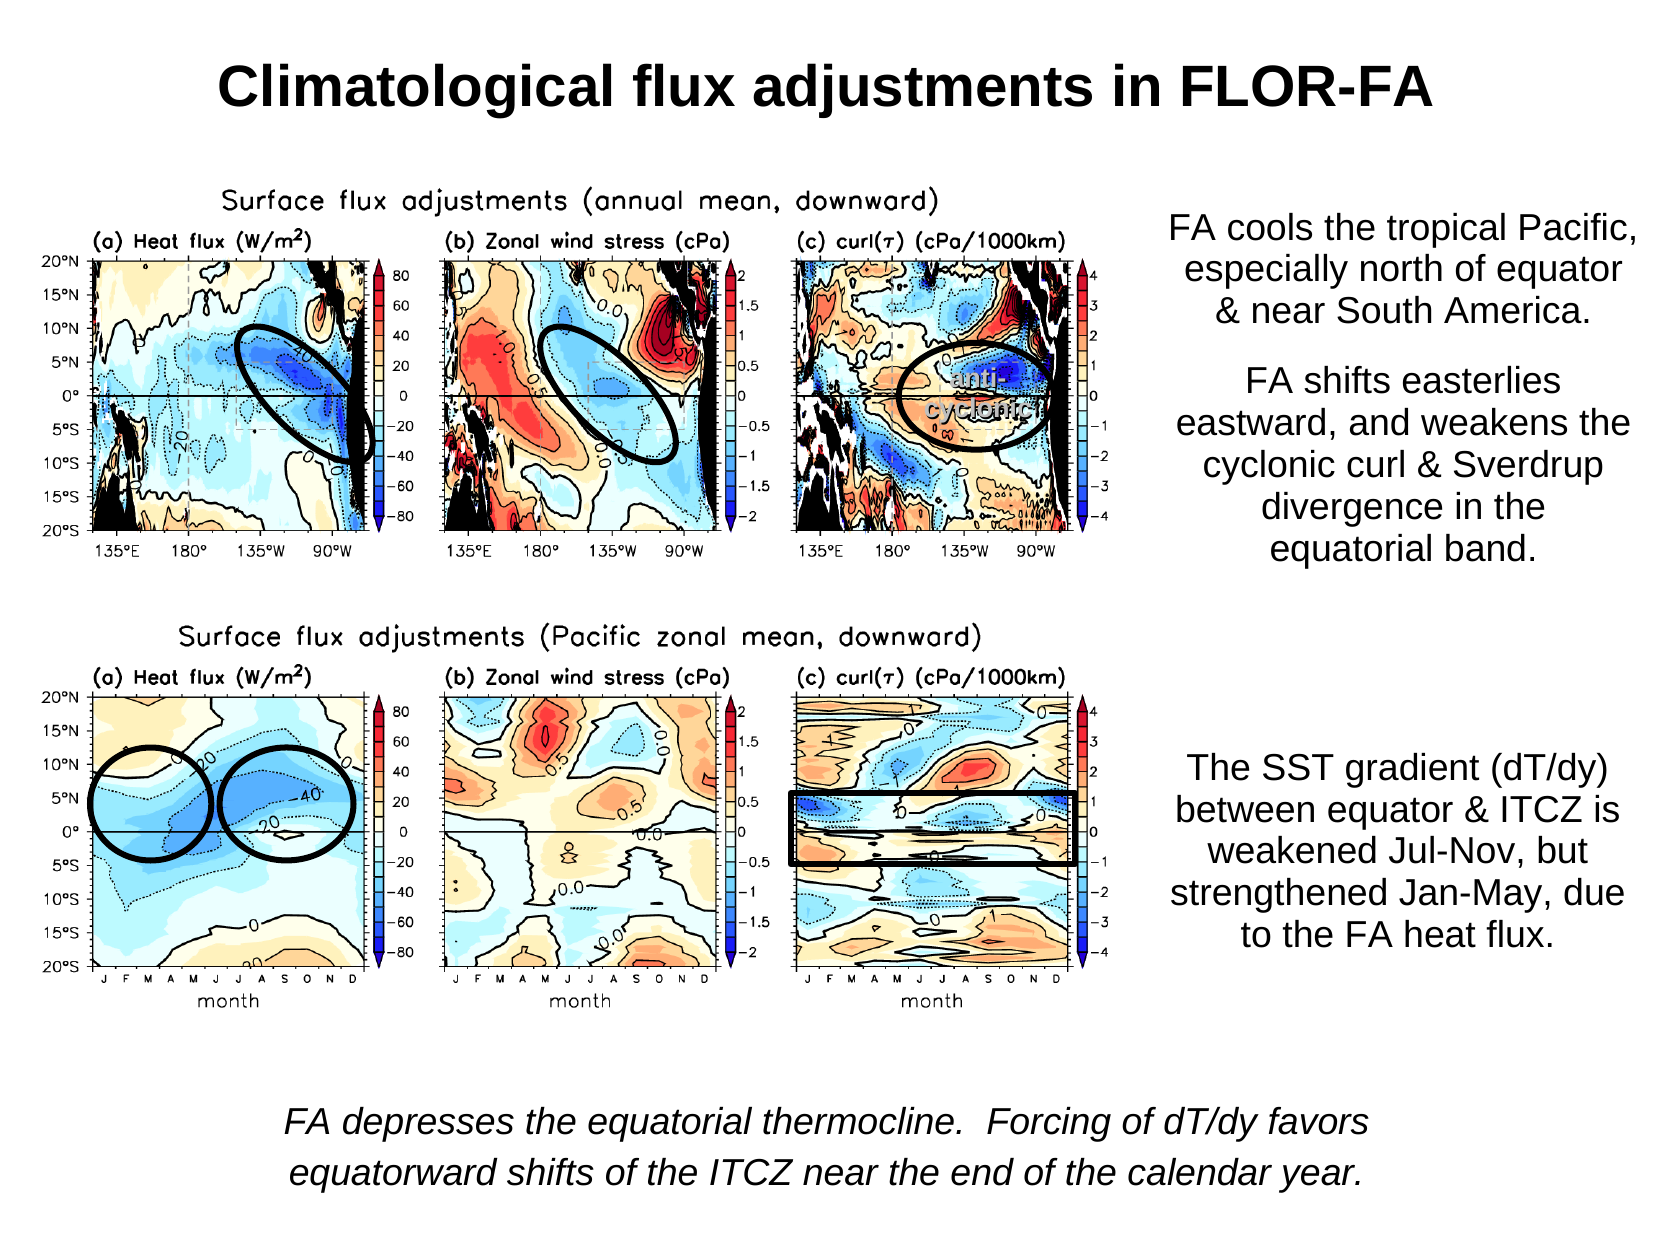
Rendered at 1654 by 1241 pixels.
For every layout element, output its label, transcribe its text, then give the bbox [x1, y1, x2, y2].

picture [1, 180, 1136, 577]
text_box FA cools the tropical Pacific, especially north of equator & near South America. [1153, 200, 1654, 339]
text_box The SST gradient (dT/dy) between equator & ITCZ is weakened Jul-Nov, but strengthened Jan-May, due to the FA heat flux. [1142, 740, 1654, 963]
picture [1, 616, 1136, 1013]
text_box Climatological flux adjustments in FLOR-FA [39, 38, 1615, 119]
text_box FA depresses the equatorial thermocline. Forcing of dT/dy favors equatorward shifts of the ITCZ near the end of the calendar year. [39, 1089, 1615, 1194]
text_box anti- cyclonic [900, 356, 1056, 431]
text_box FA shifts easterlies eastward, and weakens the cyclonic curl & Sverdrup divergence in the equatorial band. [1153, 353, 1654, 577]
